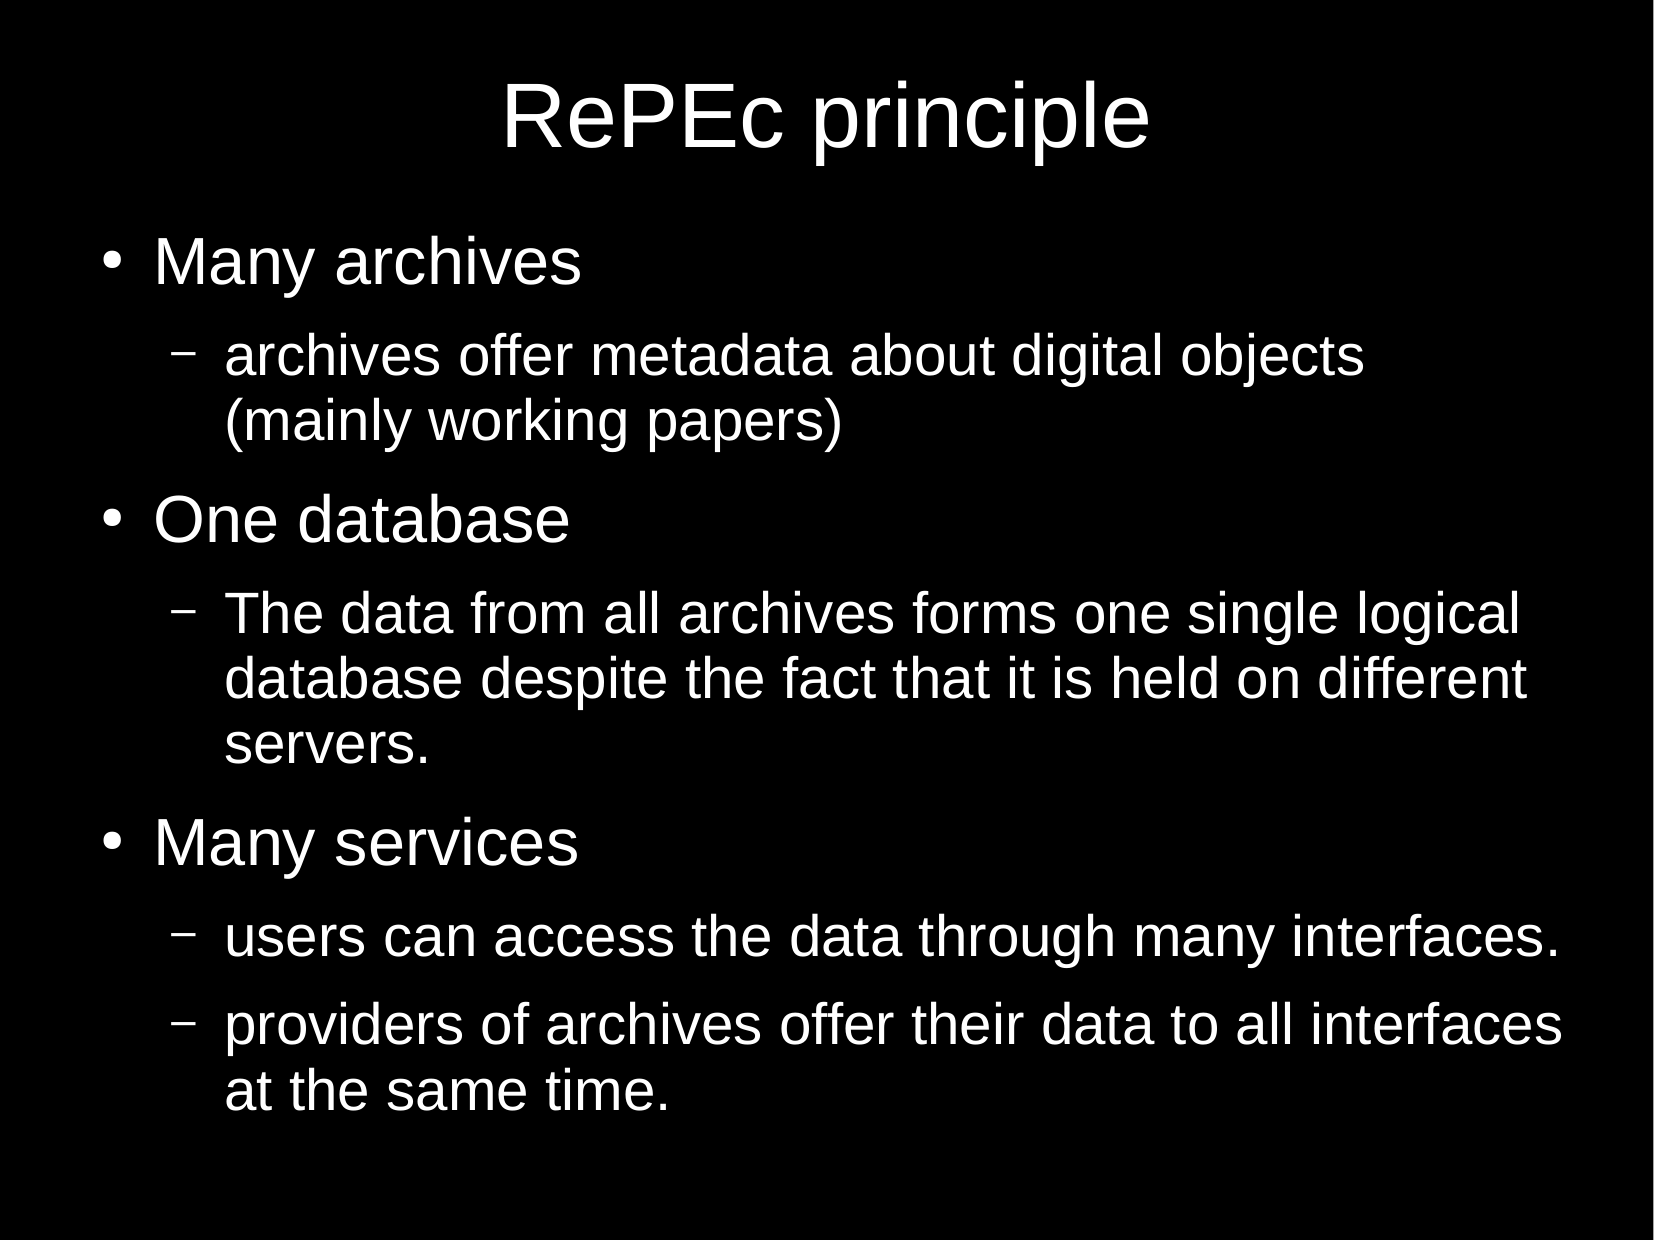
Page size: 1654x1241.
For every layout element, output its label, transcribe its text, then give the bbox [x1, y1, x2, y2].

title RePEc principle [82, 23, 1571, 208]
list Many archives archives offer metadata about digital objects (mainly working papers) One database The data from all archives forms one single logical database despite the fact that it is held on different servers. Many services users can access the data through many interfaces. providers of archives offer their data to all interfaces at the same time. [82, 224, 1571, 290]
list Many archives archives offer metadata about digital objects (mainly working papers) One database The data from all archives forms one single logical database despite the fact that it is held on different servers. Many services users can access the data through many interfaces. providers of archives offer their data to all interfaces at the same time. [82, 1010, 1571, 1193]
text_box [82, 290, 1571, 1010]
